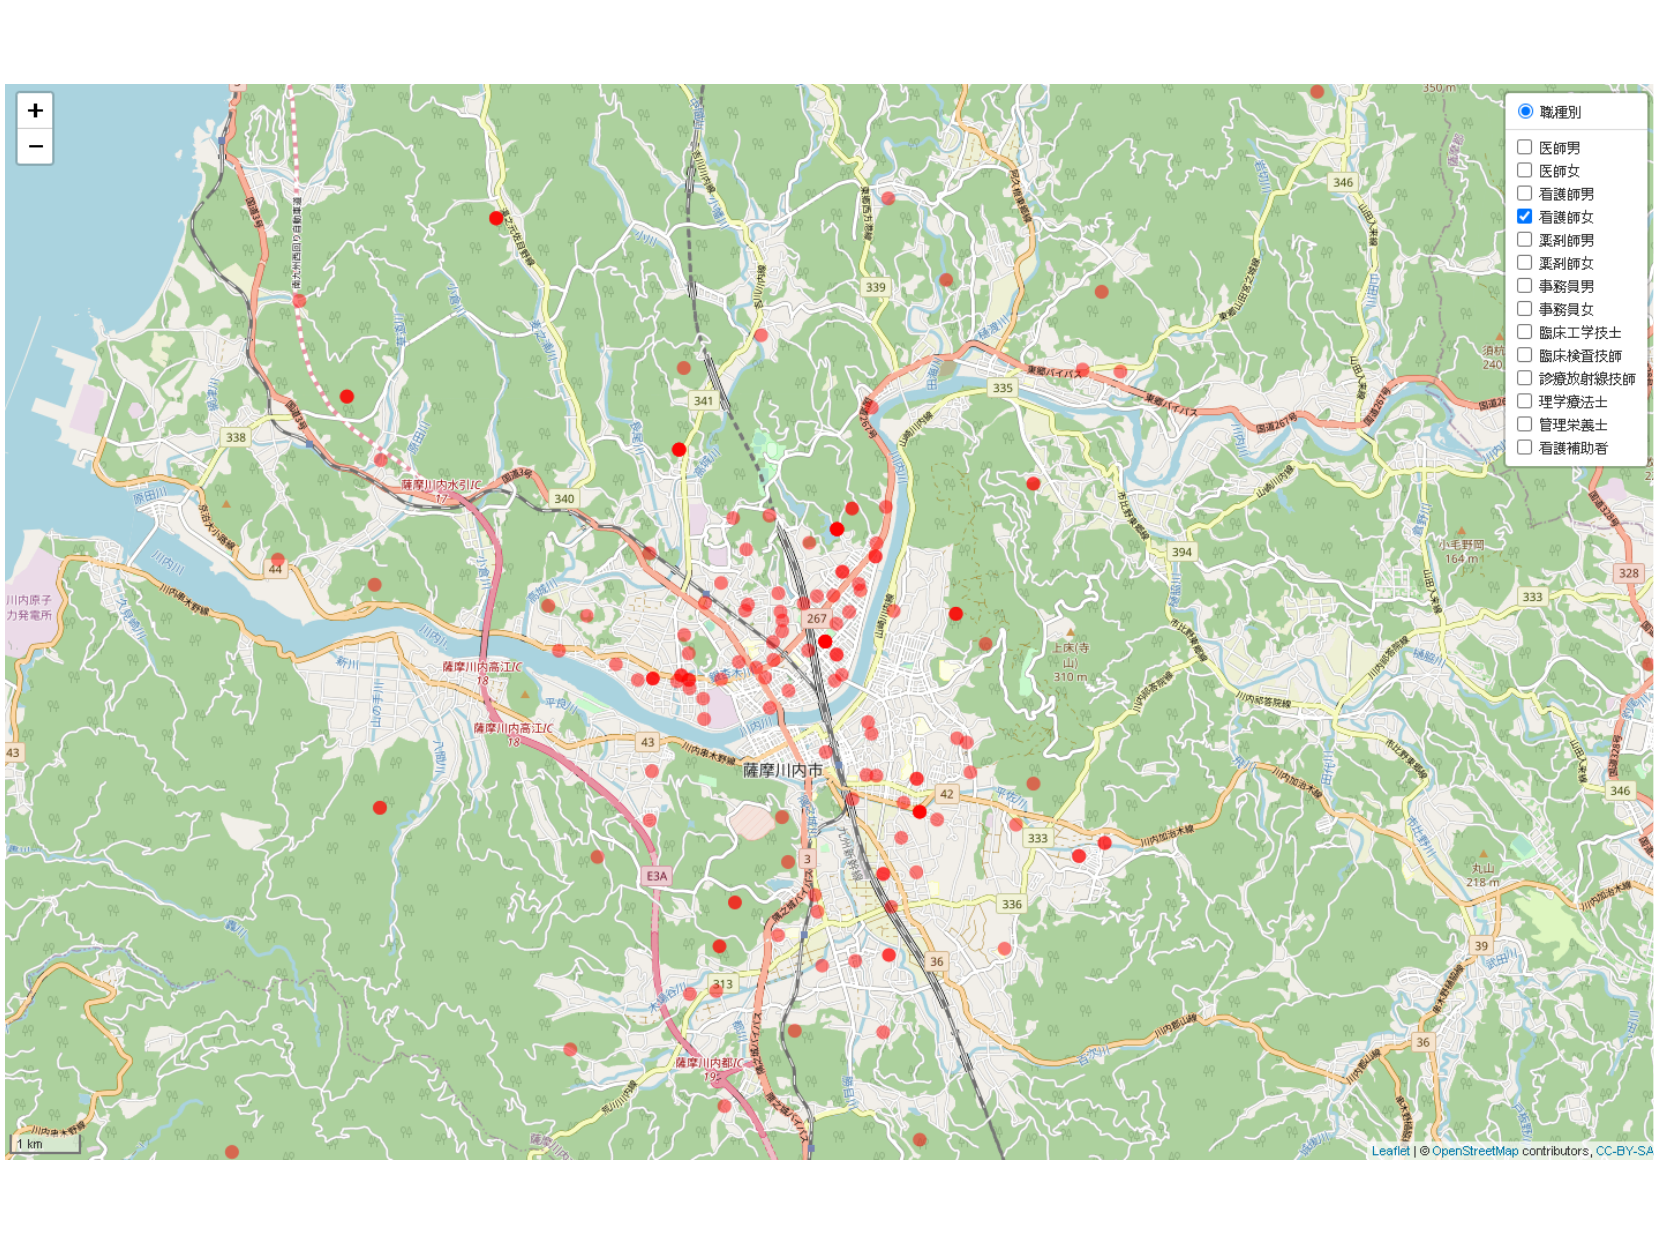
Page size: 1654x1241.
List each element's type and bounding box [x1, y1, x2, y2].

picture [5, 84, 1654, 1160]
